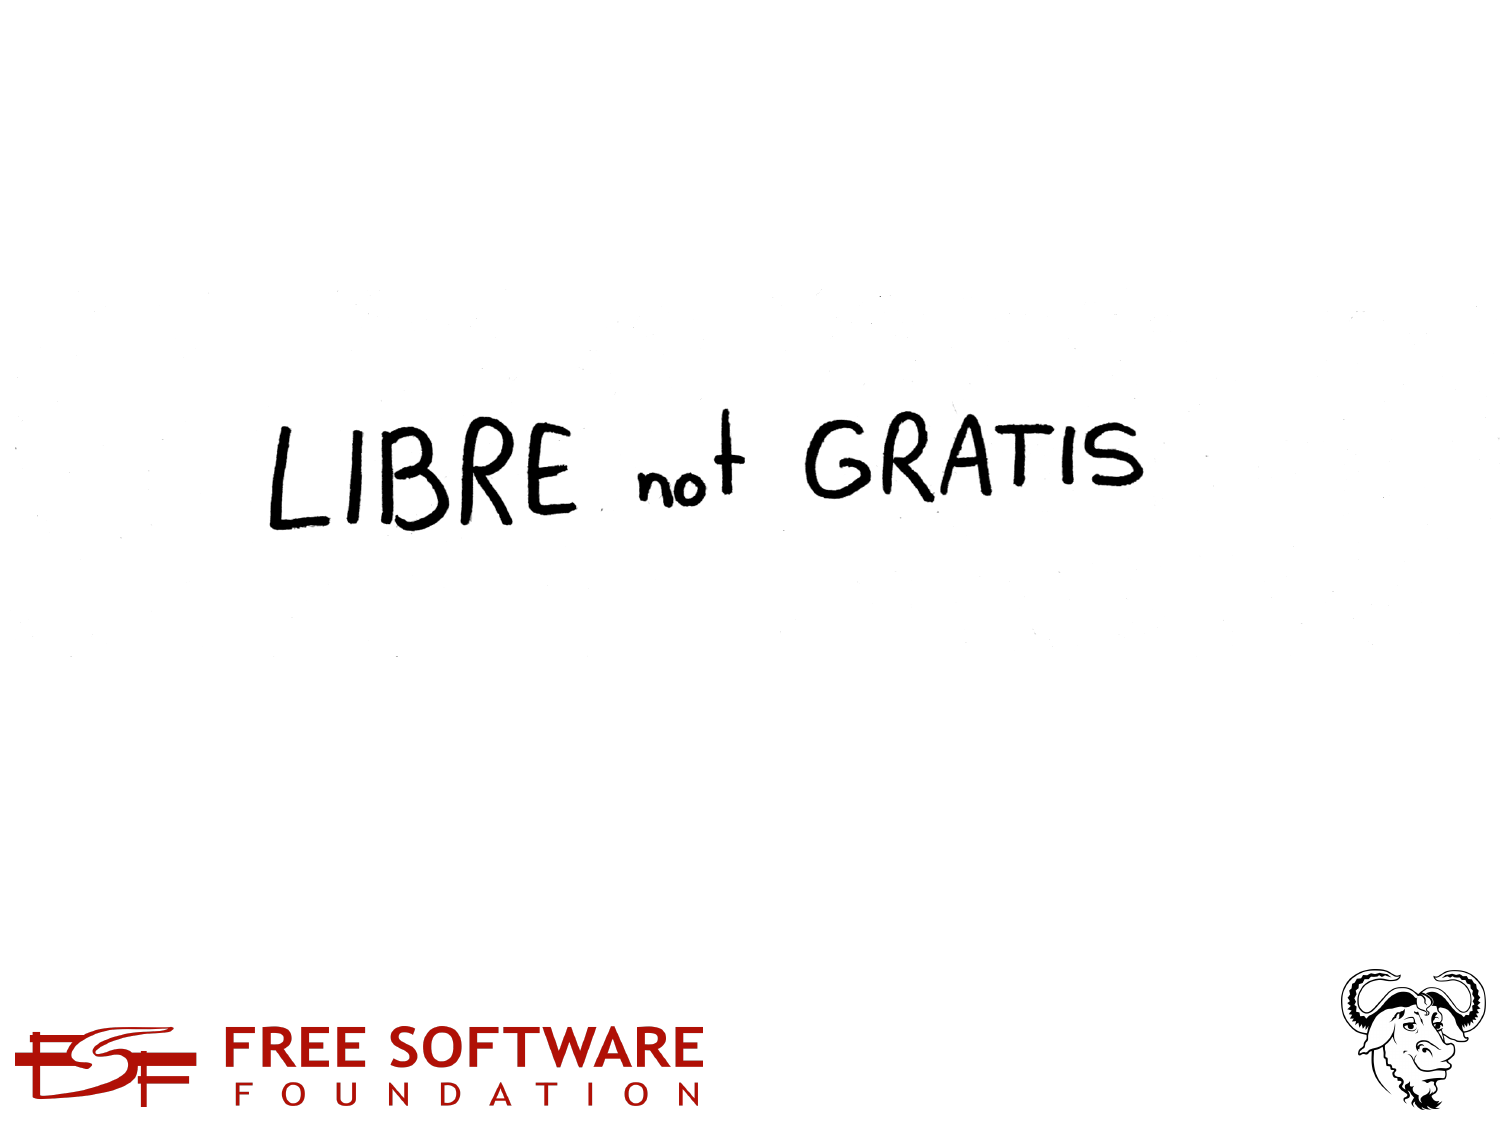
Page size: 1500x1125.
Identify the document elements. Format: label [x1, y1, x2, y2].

picture [1341, 969, 1486, 1110]
picture [5, 287, 1500, 657]
picture [15, 1026, 703, 1107]
